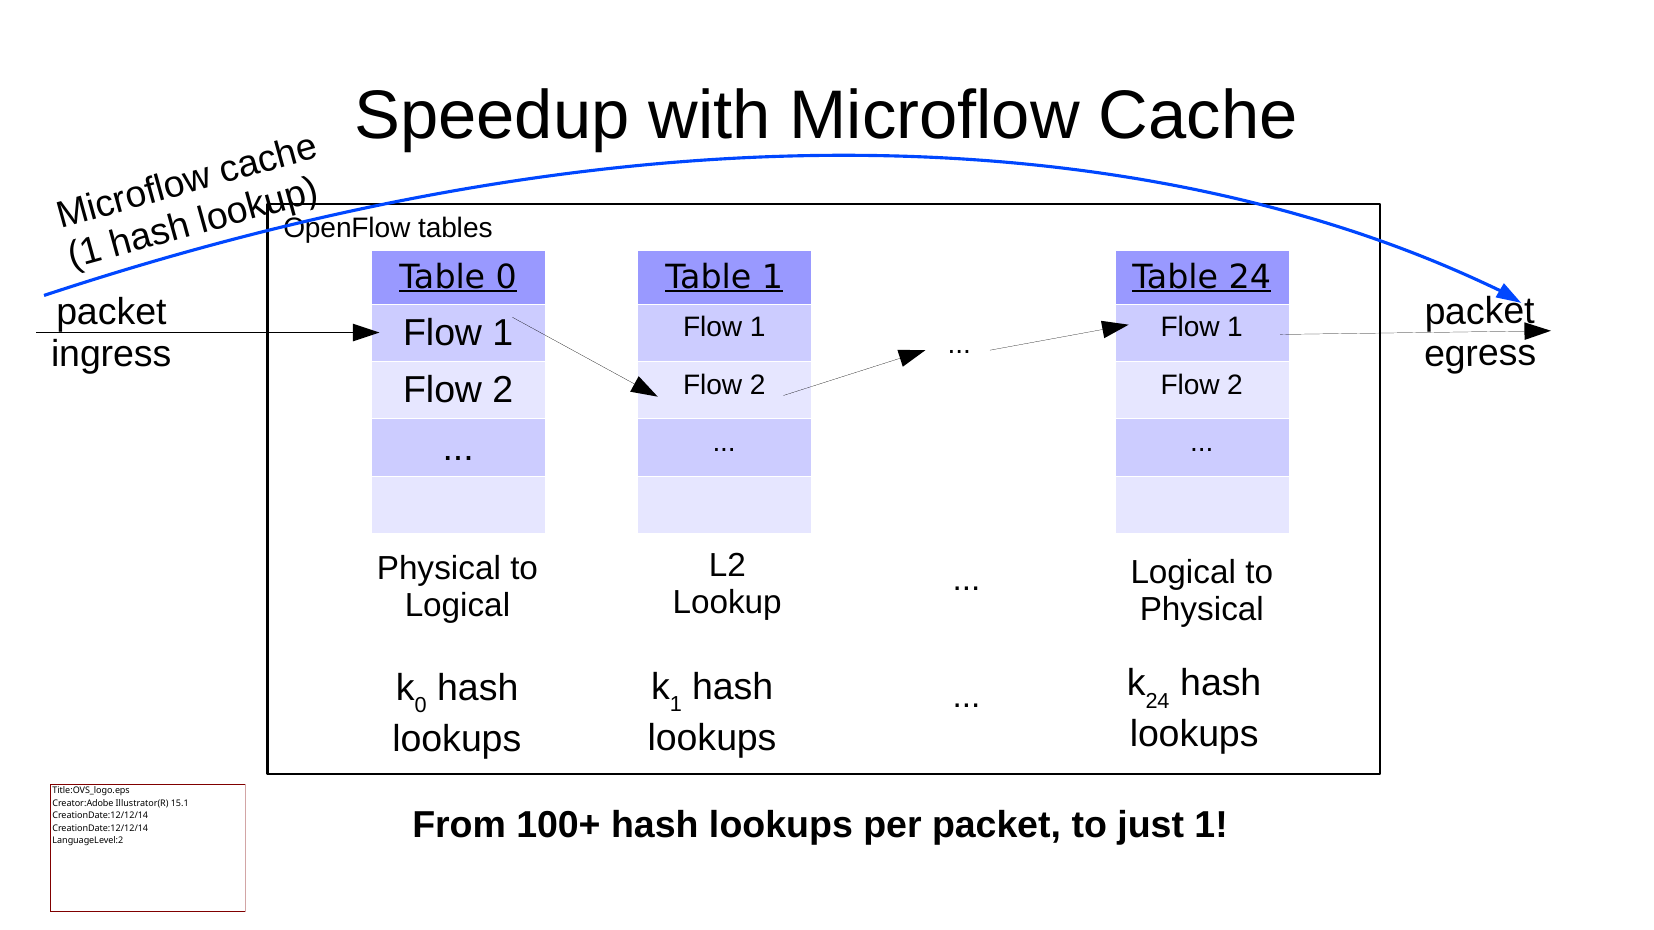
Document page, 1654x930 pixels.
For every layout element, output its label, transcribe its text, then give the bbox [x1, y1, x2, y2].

text_box ... [932, 320, 1002, 368]
table_cell Flow 2 [1116, 362, 1289, 418]
text_box k0 hash lookups [375, 659, 539, 767]
text_box Physical to Logical [361, 541, 554, 668]
text_box From 100+ hash lookups per packet, to just 1! [286, 795, 1365, 853]
text_box L2 Lookup [639, 539, 816, 629]
text_box Logical to Physical [1105, 545, 1299, 672]
table_header Table 24 [1116, 251, 1289, 304]
table_cell Flow 1 [1116, 305, 1289, 361]
table_cell Flow 2 [638, 362, 811, 418]
table_cell ... [638, 419, 811, 476]
text_box OpenFlow tables [267, 203, 1381, 774]
text_box OpenFlow tables [1265, 203, 1381, 238]
text_box k1 hash lookups [630, 657, 794, 766]
title Speedup with Microflow Cache [82, 36, 1571, 193]
table_cell [1116, 477, 1289, 533]
title Speedup with Microflow Cache [457, 157, 1199, 193]
table_cell ... [1116, 419, 1289, 476]
table_cell [638, 477, 811, 533]
text_box k24 hash lookups [1107, 654, 1281, 795]
table_header Table 1 [638, 251, 811, 304]
text_box ... [878, 553, 1055, 605]
text_box Microflow cache (1 hash lookup) [35, 99, 399, 288]
table_cell Flow 1 [638, 305, 811, 361]
text_box ... [878, 670, 1055, 723]
